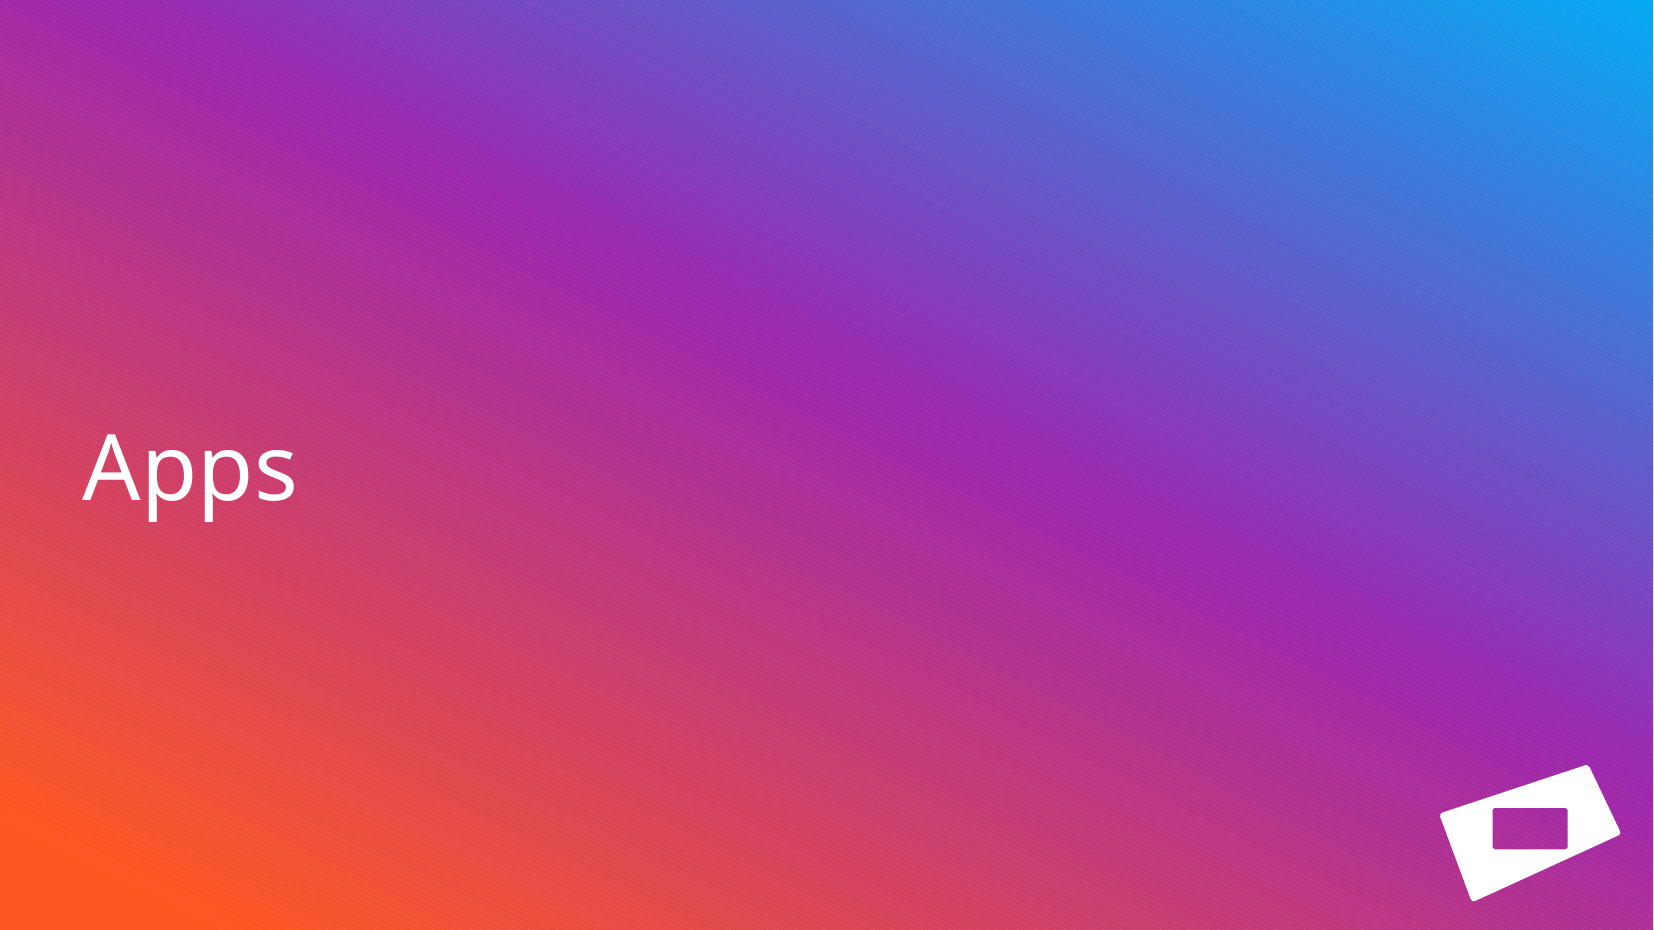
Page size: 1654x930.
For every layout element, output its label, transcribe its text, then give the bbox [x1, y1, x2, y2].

subtitle Apps [82, 105, 1571, 825]
picture [1440, 765, 1621, 902]
